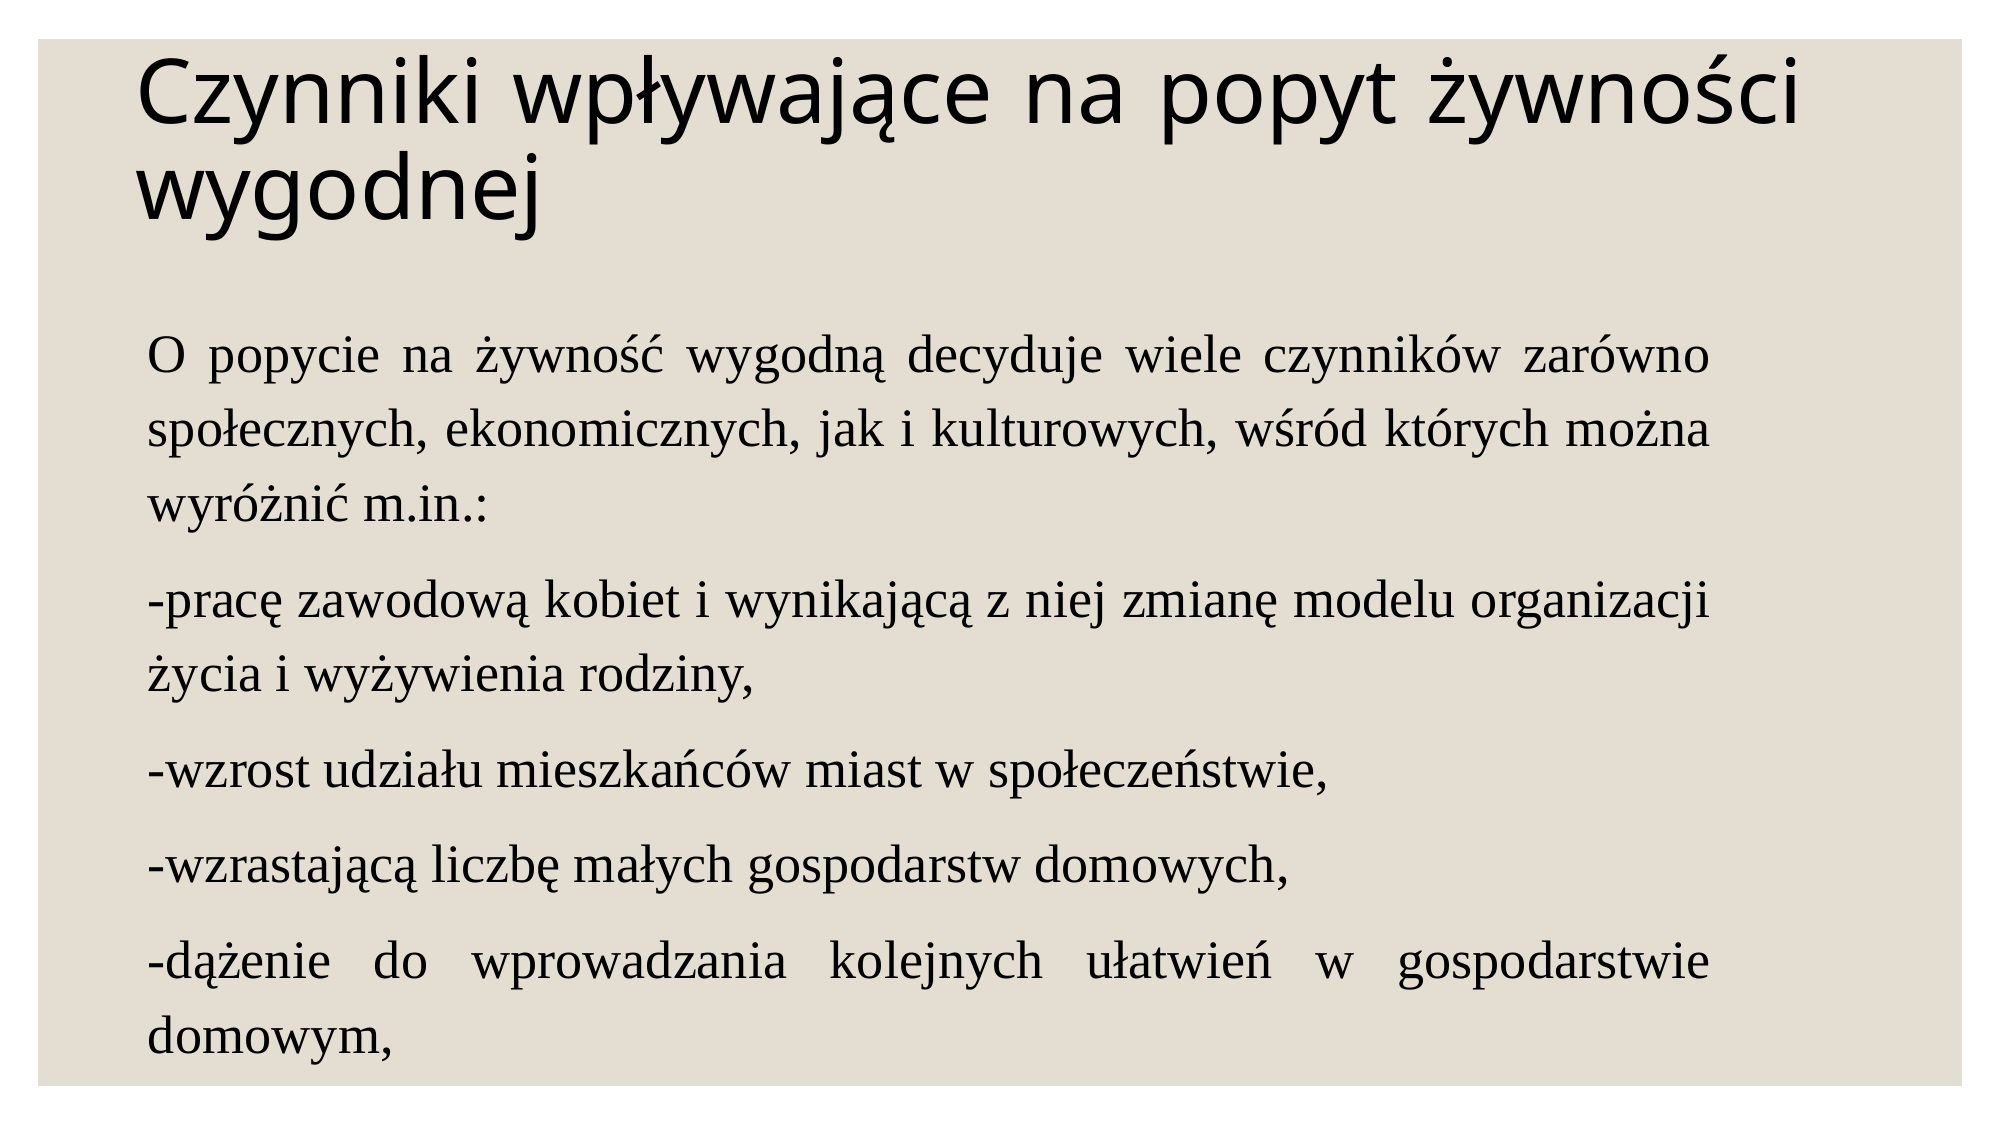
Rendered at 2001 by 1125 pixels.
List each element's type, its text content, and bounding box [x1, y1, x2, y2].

text_box O popycie na żywność wygodną decyduje wiele czynników zarówno społecznych, ekonomicznych, jak i kulturowych, wśród których można wyróżnić m.in.: -pracę zawodową kobiet i wynikającą z niej zmianę modelu organizacji życia i wyżywienia rodziny, -wzrost udziału mieszkańców miast w społeczeństwie, -wzrastającą liczbę małych gospodarstw domowych, -dążenie do wprowadzania kolejnych ułatwień w gospodarstwie domowym, [132, 300, 1774, 1125]
title Czynniki wpływające na popyt żywności wygodnej [47, 27, 1891, 258]
